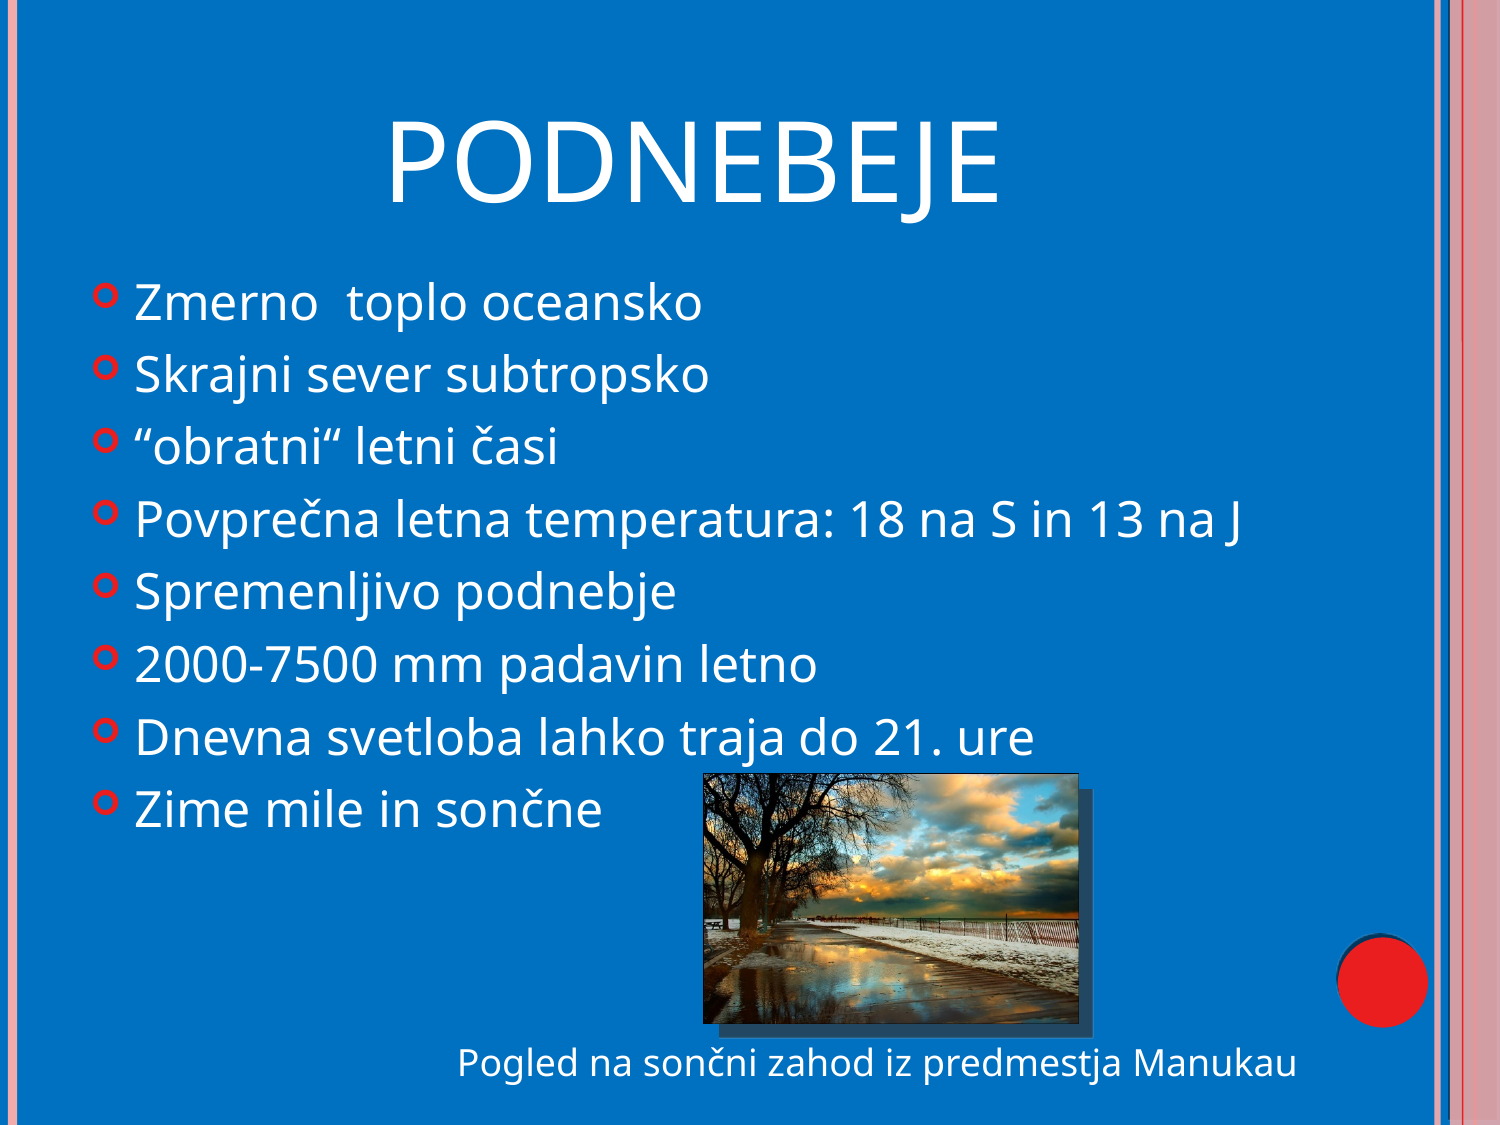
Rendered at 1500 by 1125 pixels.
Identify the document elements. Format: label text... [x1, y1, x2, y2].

text_box Pogled na sončni zahod iz predmestja Manukau [442, 1031, 1314, 1092]
picture [703, 773, 1079, 1024]
list Zmerno toplo oceansko Skrajni sever subtropsko “obratni“ letni časi Povprečna letna temperatura: 18 na S in 13 na J Spremenljivo podnebje 2000-7500 mm padavin letno Dnevna svetloba lahko traja do 21. ure Zime mile in sončne [75, 262, 1300, 1062]
title podnebeje [75, 45, 1300, 233]
